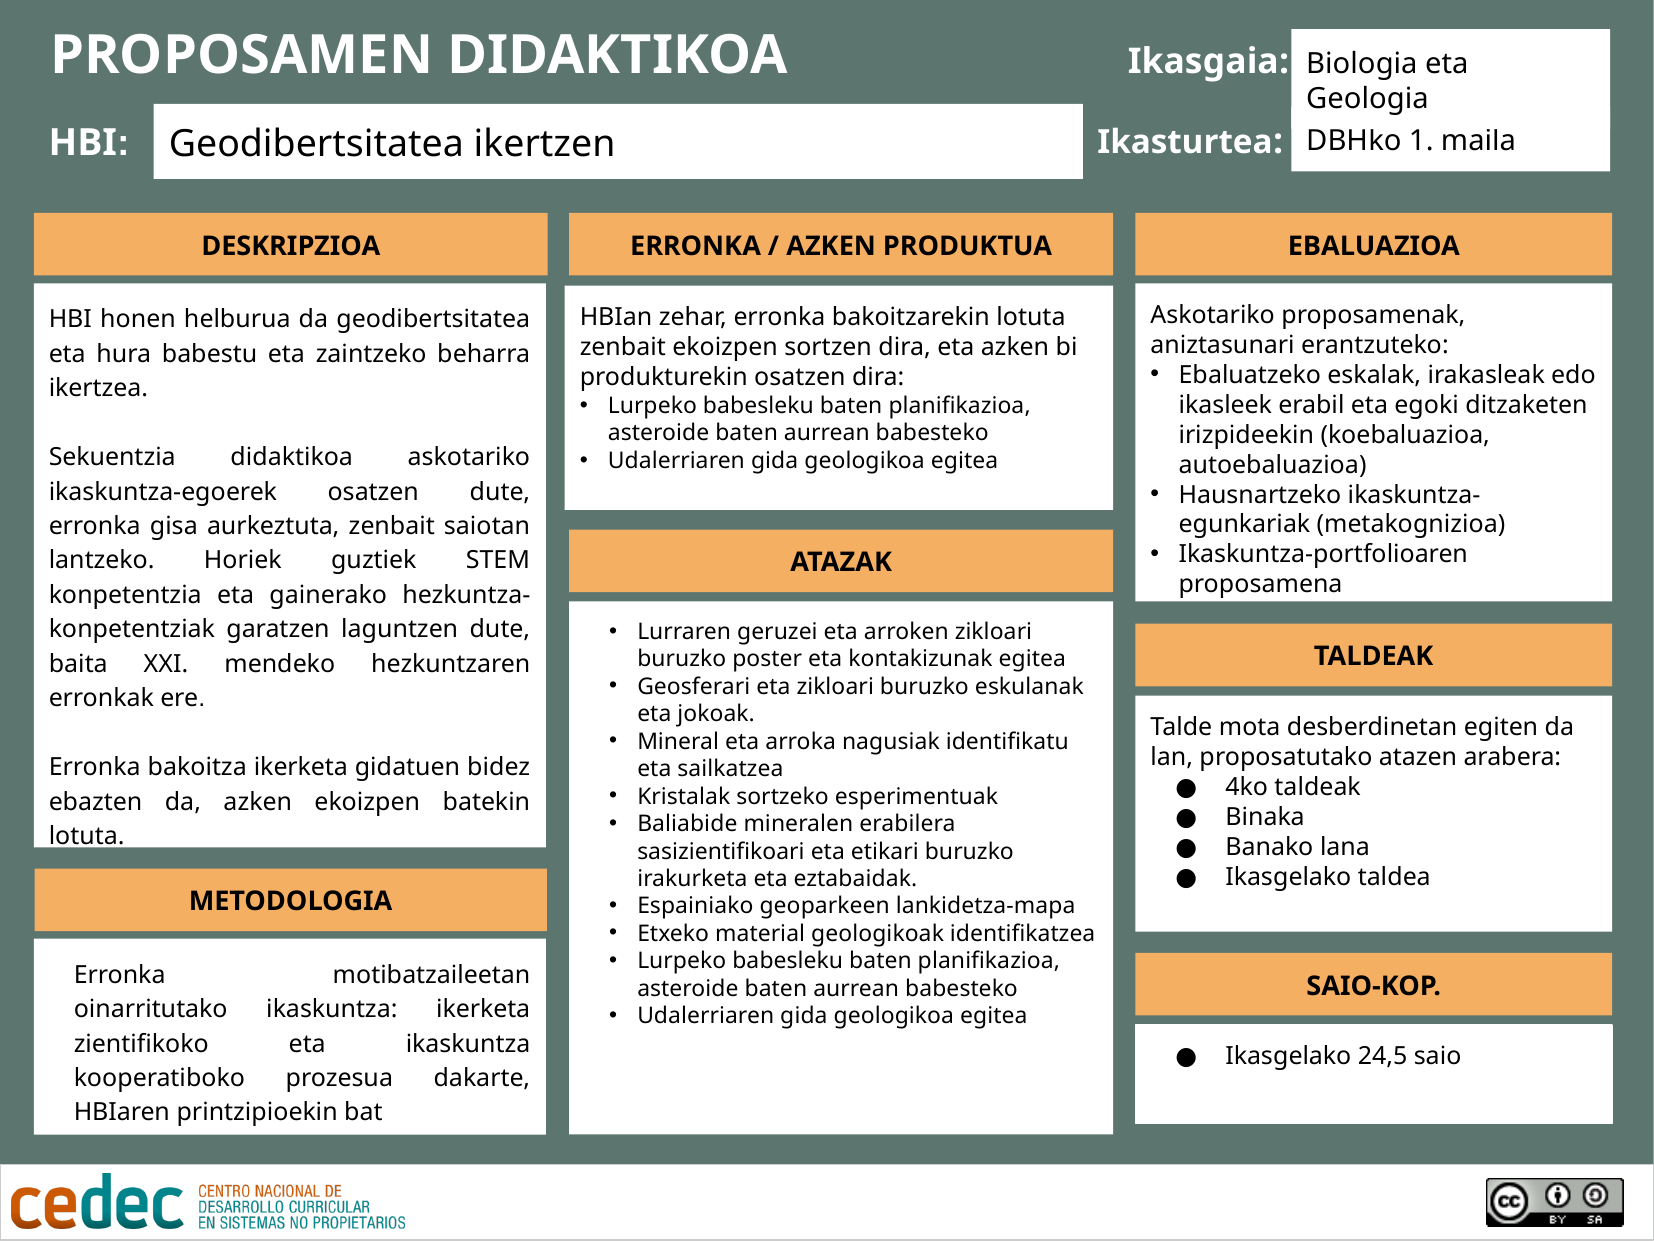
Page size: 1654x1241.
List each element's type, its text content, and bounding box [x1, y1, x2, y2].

text_box ERRONKA / AZKEN PRODUKTUA [569, 212, 1114, 276]
text_box HBIan zehar, erronka bakoitzarekin lotuta zenbait ekoizpen sortzen dira, eta azken bi produkturekin osatzen dira: Lurpeko babesleku baten planifikazioa, asteroide baten aurrean babesteko Udalerriaren gida geologikoa egitea [564, 285, 1114, 510]
text_box Ikasgelako 24,5 saio [1135, 1024, 1613, 1124]
text_box Ikasturtea: [1083, 110, 1303, 173]
text_box PROPOSAMEN DIDAKTIKOA [35, 11, 1027, 110]
text_box Biologia eta Geologia [1291, 29, 1611, 130]
text_box DBHko 1. maila [1291, 130, 1611, 172]
text_box TALDEAK [1135, 623, 1613, 687]
text_box SAIO-KOP. [1135, 952, 1613, 1016]
text_box METODOLOGIA [34, 868, 547, 932]
text_box Lurraren geruzei eta arroken zikloari buruzko poster eta kontakizunak egitea Geosferari eta zikloari buruzko eskulanak eta jokoak. Mineral eta arroka nagusiak identifikatu eta sailkatzea Kristalak sortzeko esperimentuak Baliabide mineralen erabilera sasizientifikoari eta etikari buruzko irakurketa eta eztabaidak. Espainiako geoparkeen lankidetza-mapa Etxeko material geologikoak identifikatzea Lurpeko babesleku baten planifikazioa, asteroide baten aurrean babesteko Udalerriaren gida geologikoa egitea [569, 601, 1114, 1135]
text_box Geodibertsitatea ikertzen [153, 103, 1083, 179]
text_box Askotariko proposamenak, aniztasunari erantzuteko: Ebaluatzeko eskalak, irakasleak edo ikasleek erabil eta egoki ditzaketen irizpideekin (koebaluazioa, autoebaluazioa) Hausnartzeko ikaskuntza-egunkariak (metakognizioa) Ikaskuntza-portfolioaren proposamena [1135, 283, 1613, 602]
text_box Talde mota desberdinetan egiten da lan, proposatutako atazen arabera: 4ko taldeak Binaka Banako lana Ikasgelako taldea [1135, 695, 1613, 932]
text_box ATAZAK [569, 529, 1114, 593]
text_box [0, 1164, 1654, 1241]
text_box HBI: [33, 110, 153, 174]
text_box Erronka motibatzaileetan oinarritutako ikaskuntza: ikerketa zientifikoko eta ikaskuntza kooperatiboko prozesua dakarte, HBIaren printzipioekin bat [33, 938, 546, 1135]
text_box Ikasgaia: [1113, 30, 1291, 94]
text_box EBALUAZIOA [1135, 212, 1613, 276]
picture [11, 1173, 405, 1229]
picture [1486, 1178, 1624, 1227]
text_box HBI honen helburua da geodibertsitatea eta hura babestu eta zaintzeko beharra ikertzea. Sekuentzia didaktikoa askotariko ikaskuntza-egoerek osatzen dute, erronka gisa aurkeztuta, zenbait saiotan lantzeko. Horiek guztiek STEM konpetentzia eta gainerako hezkuntza-konpetentziak garatzen laguntzen dute, baita XXI. mendeko hezkuntzaren erronkak ere. Erronka bakoitza ikerketa gidatuen bidez ebazten da, azken ekoizpen batekin lotuta. [33, 283, 546, 848]
text_box DESKRIPZIOA [33, 212, 548, 276]
